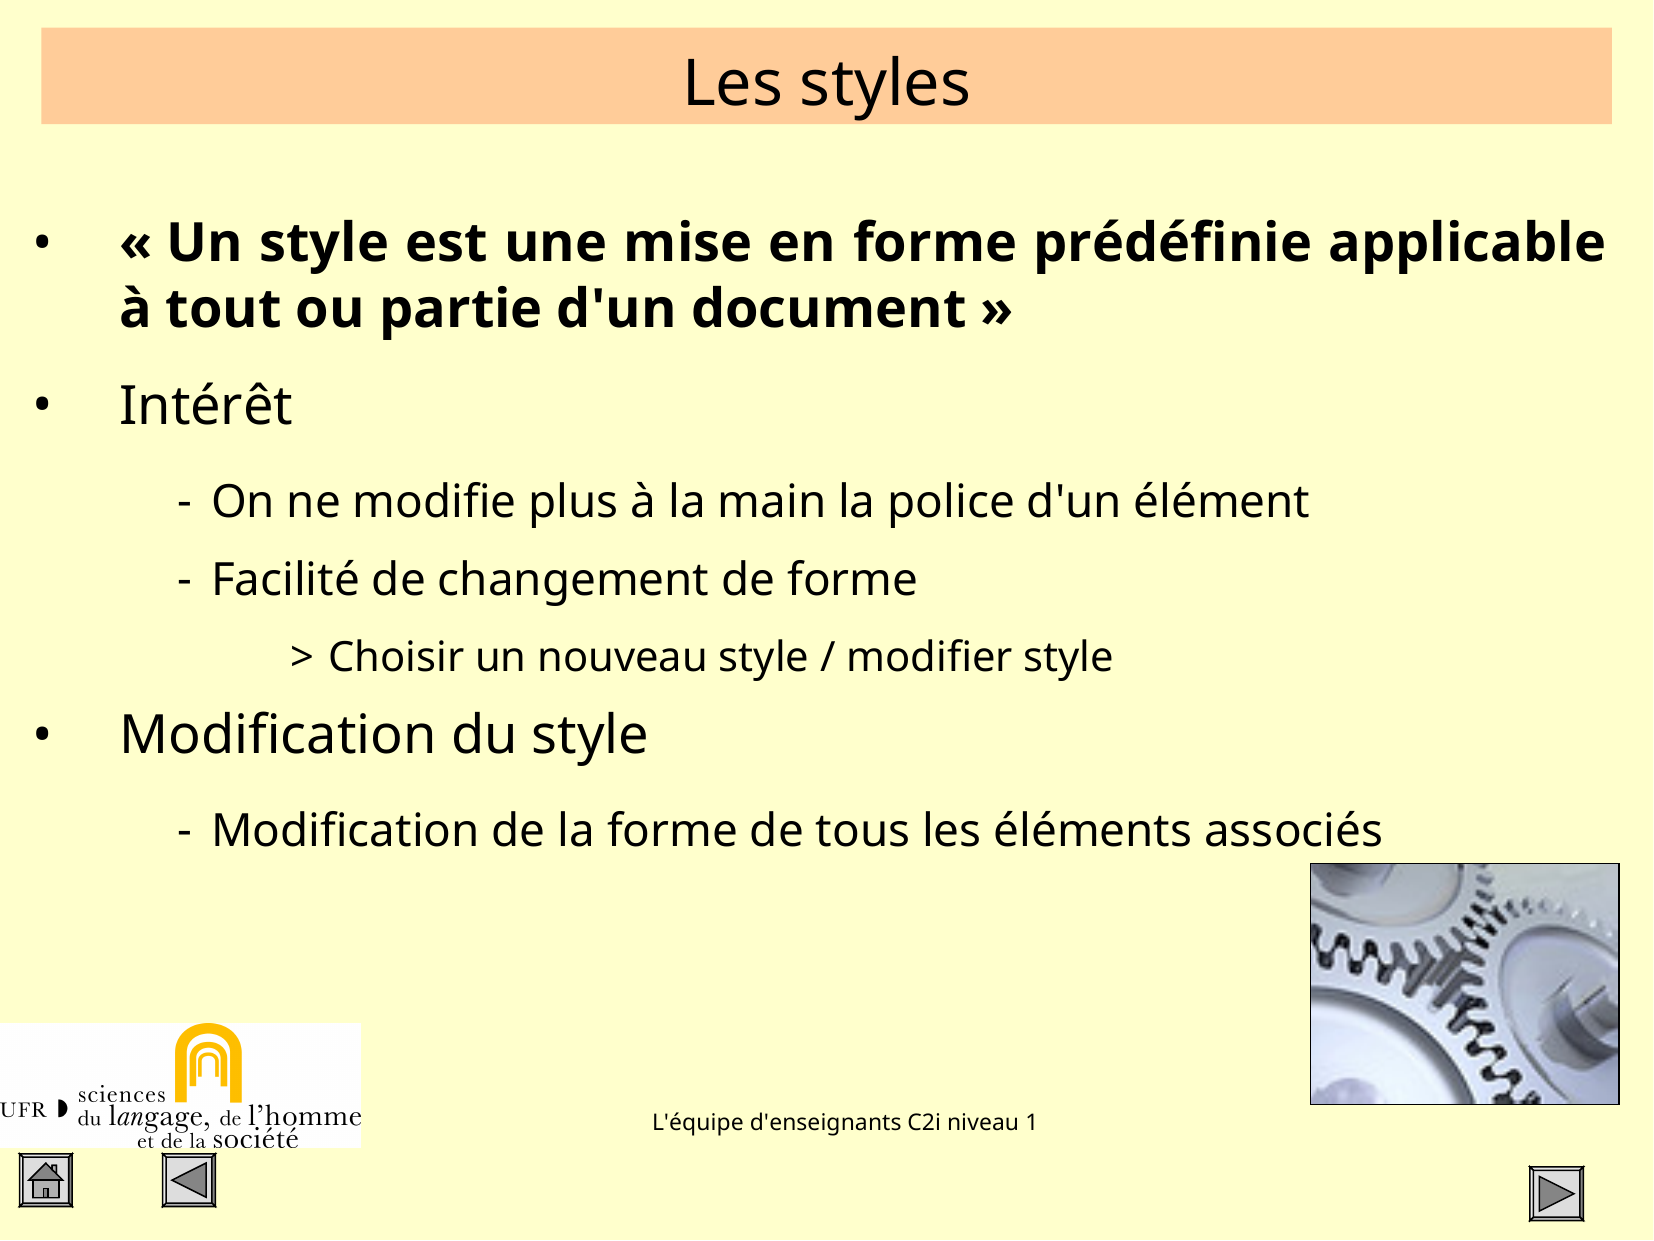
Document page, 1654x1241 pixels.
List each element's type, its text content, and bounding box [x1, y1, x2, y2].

picture [0, 1023, 361, 1148]
title Les styles [41, 27, 1612, 125]
list « Un style est une mise en forme prédéfinie applicable à tout ou partie d'un document » Intérêt On ne modifie plus à la main la police d'un élément Facilité de changement de forme Choisir un nouveau style / modifier style Modification du style Modification de la forme de tous les éléments associés [32, 206, 1609, 1075]
picture [1311, 864, 1619, 1104]
